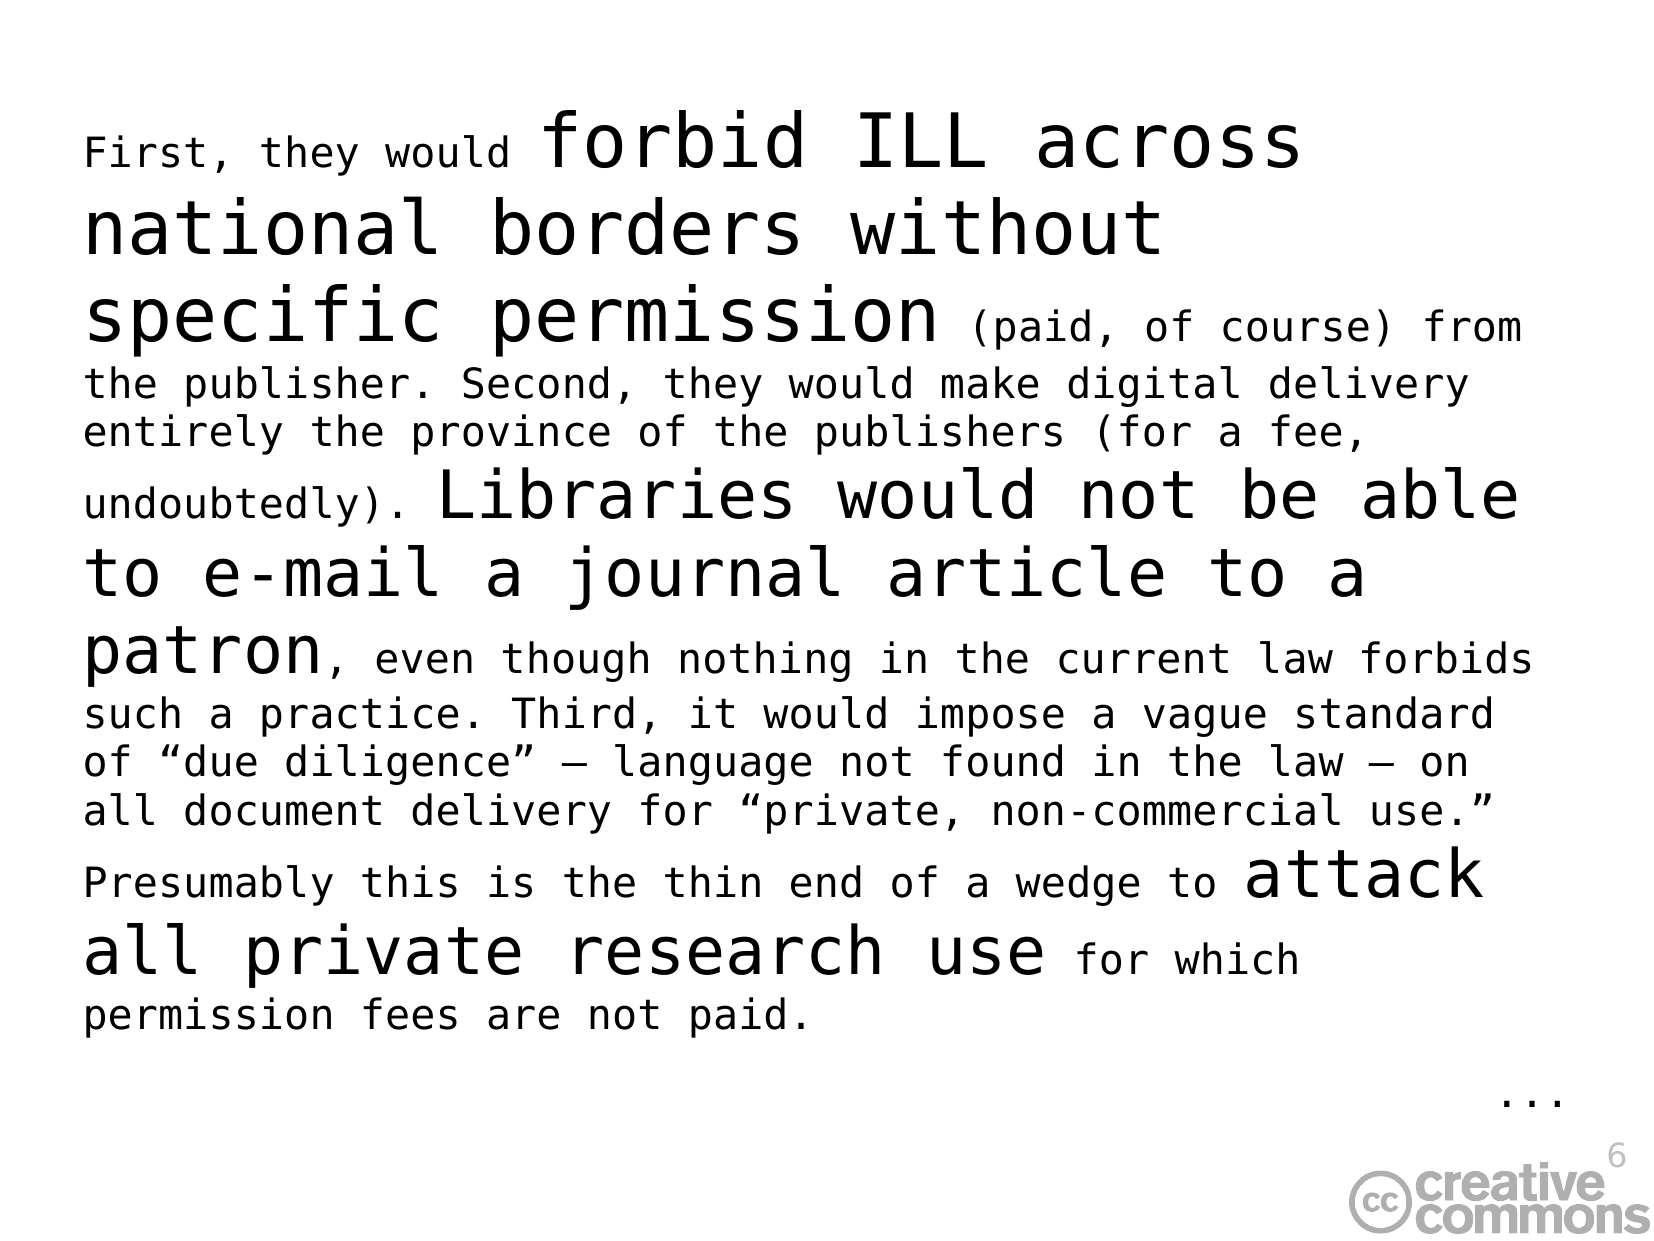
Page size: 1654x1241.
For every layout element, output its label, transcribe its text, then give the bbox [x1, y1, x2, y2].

picture [1349, 1162, 1650, 1234]
list First, they would forbid ILL across national borders without specific permission (paid, of course) from the publisher. Second, they would make digital delivery entirely the province of the publishers (for a fee, undoubtedly). Libraries would not be able to e-mail a journal article to a patron, even though nothing in the current law forbids such a practice. Third, it would impose a vague standard of “due diligence” — language not found in the law — on all document delivery for “private, non-commercial use.” Presumably this is the thin end of a wedge to attack all private research use for which permission fees are not paid. ... [82, 97, 1571, 1118]
